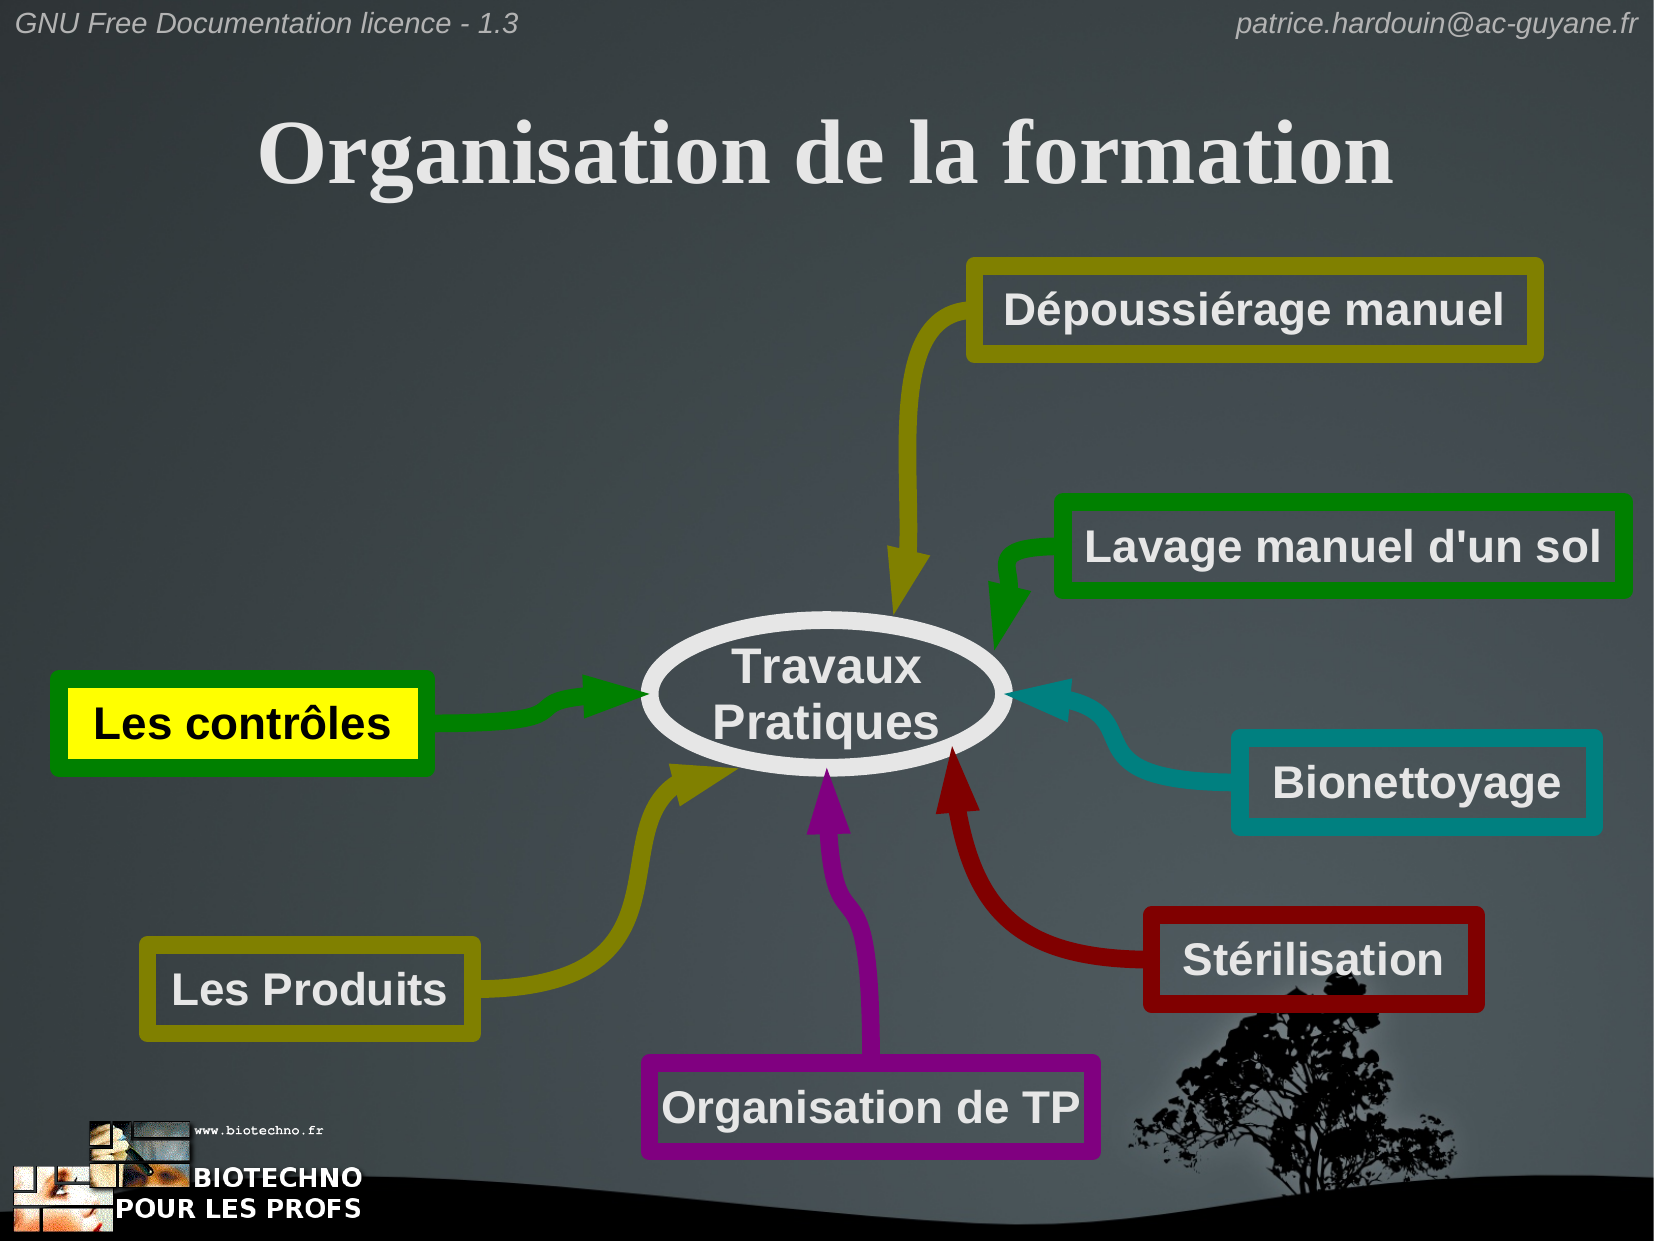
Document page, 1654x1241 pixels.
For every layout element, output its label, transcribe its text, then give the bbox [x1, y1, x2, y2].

picture [0, 0, 1654, 1241]
text_box Lavage manuel d'un sol [1062, 501, 1625, 591]
text_box Travaux Pratiques [649, 620, 1004, 768]
text_box Organisation de TP [649, 1062, 1093, 1152]
title Organisation de la formation [82, 49, 1571, 257]
text_box Stérilisation [1151, 915, 1477, 1004]
text_box Les Produits [147, 944, 473, 1034]
text_box Dépoussiérage manuel [974, 265, 1536, 355]
text_box Bionettoyage [1240, 738, 1595, 827]
text_box Les contrôles [59, 679, 427, 768]
